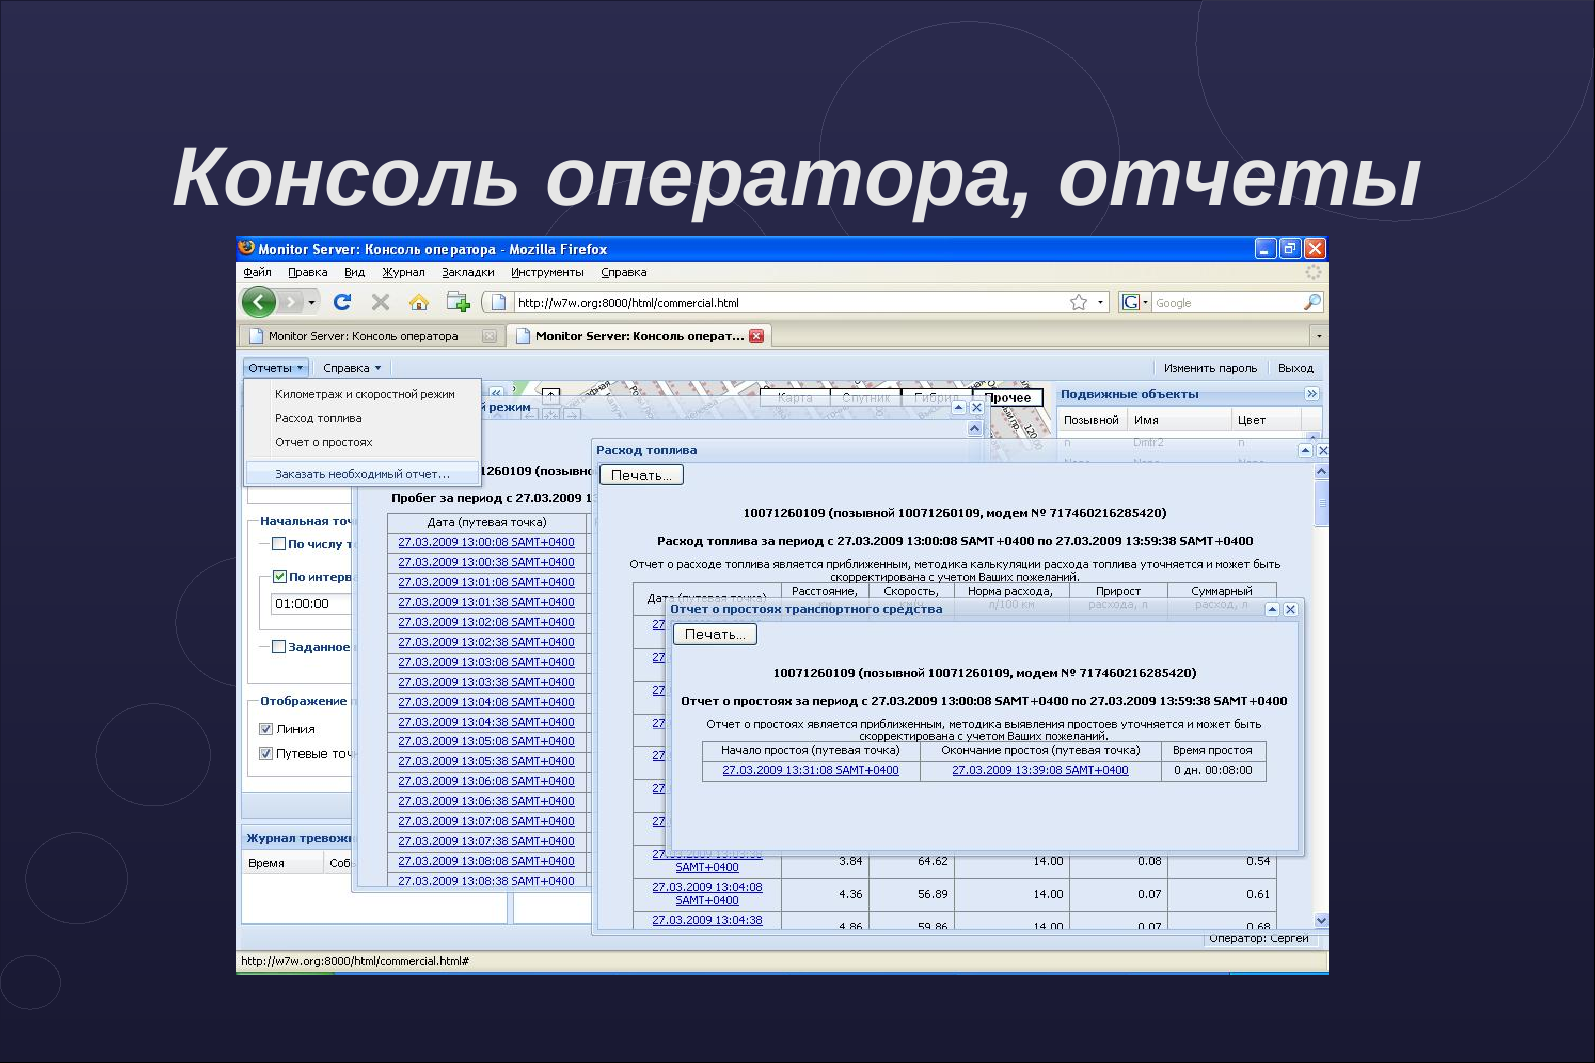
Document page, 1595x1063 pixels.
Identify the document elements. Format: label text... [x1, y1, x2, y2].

picture [236, 236, 1329, 975]
title Консоль оператора, отчеты [117, 95, 1479, 259]
